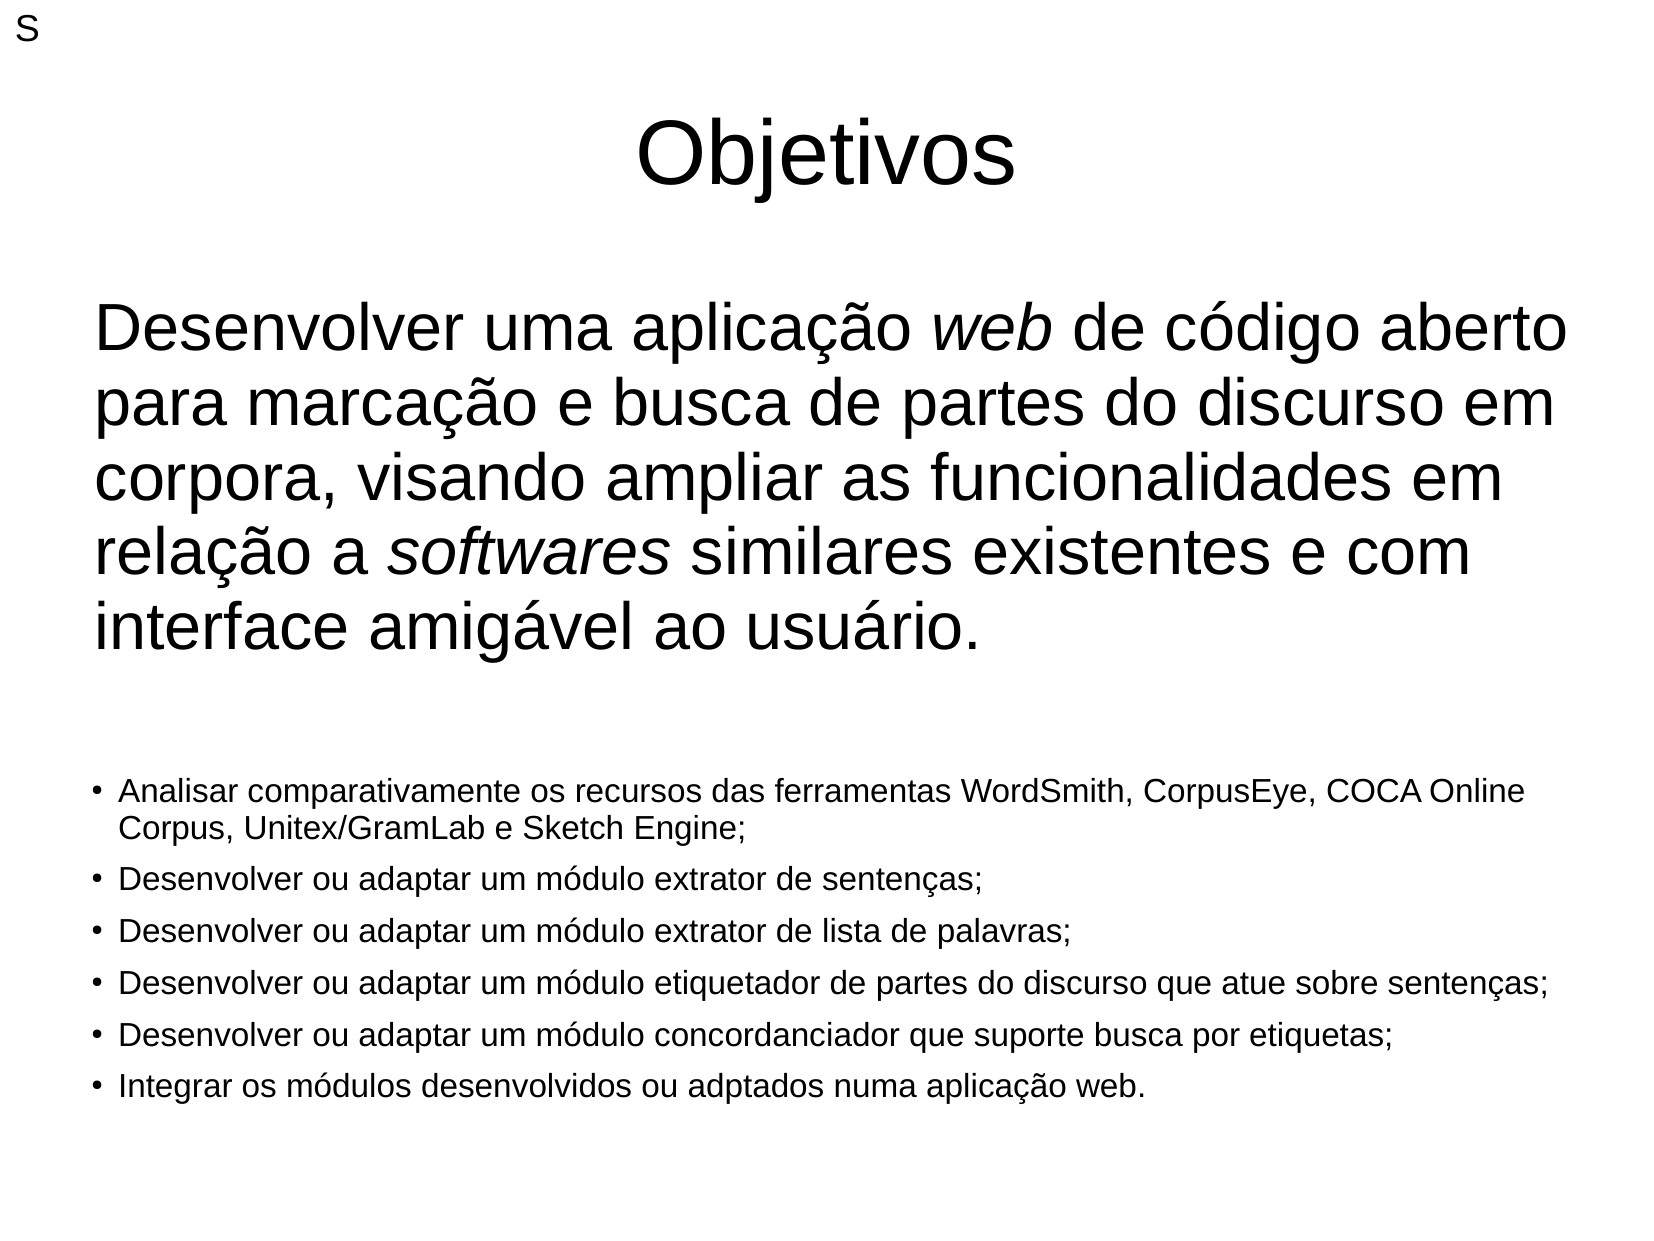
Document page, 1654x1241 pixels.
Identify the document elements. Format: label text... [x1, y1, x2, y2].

list Analisar comparativamente os recursos das ferramentas WordSmith, CorpusEye, COCA Online Corpus, Unitex/GramLab e Sketch Engine; Desenvolver ou adaptar um módulo extrator de sentenças; Desenvolver ou adaptar um módulo extrator de lista de palavras; Desenvolver ou adaptar um módulo etiquetador de partes do discurso que atue sobre sentenças; Desenvolver ou adaptar um módulo concordanciador que suporte busca por etiquetas; Integrar os módulos desenvolvidos ou adptados numa aplicação web. [82, 772, 1571, 1116]
title Objetivos [82, 49, 1571, 257]
list Desenvolver uma aplicação web de código aberto para marcação e busca de partes do discurso em corpora, visando ampliar as funcionalidades em relação a softwares similares existentes e com interface amigável ao usuário. [23, 290, 1571, 709]
text_box S [0, 0, 55, 57]
